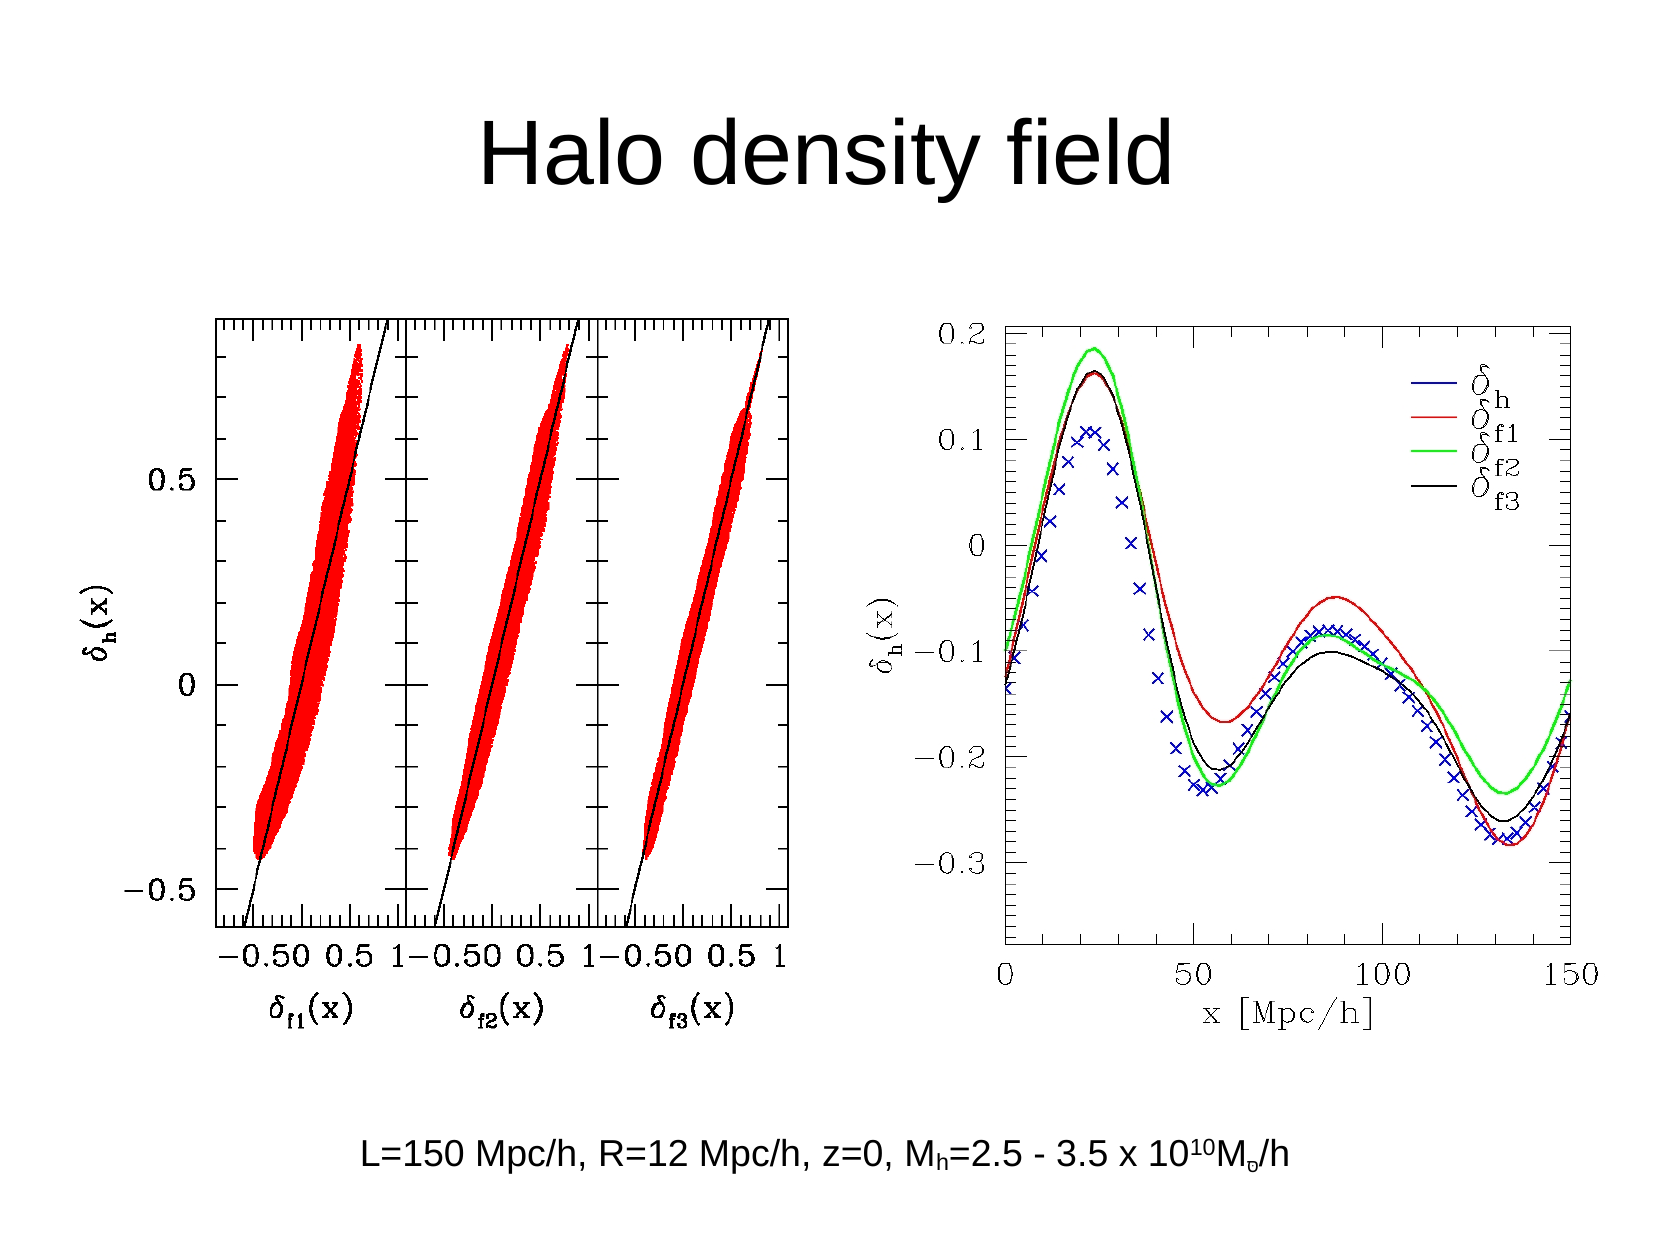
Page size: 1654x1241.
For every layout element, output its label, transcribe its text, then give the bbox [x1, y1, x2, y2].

text_box L=150 Mpc/h, R=12 Mpc/h, z=0, Mh=2.5 - 3.5 x 1010Mסּ/h [0, 1125, 1651, 1185]
picture [862, 285, 1609, 1031]
picture [76, 278, 827, 1029]
title Halo density field [82, 56, 1571, 250]
